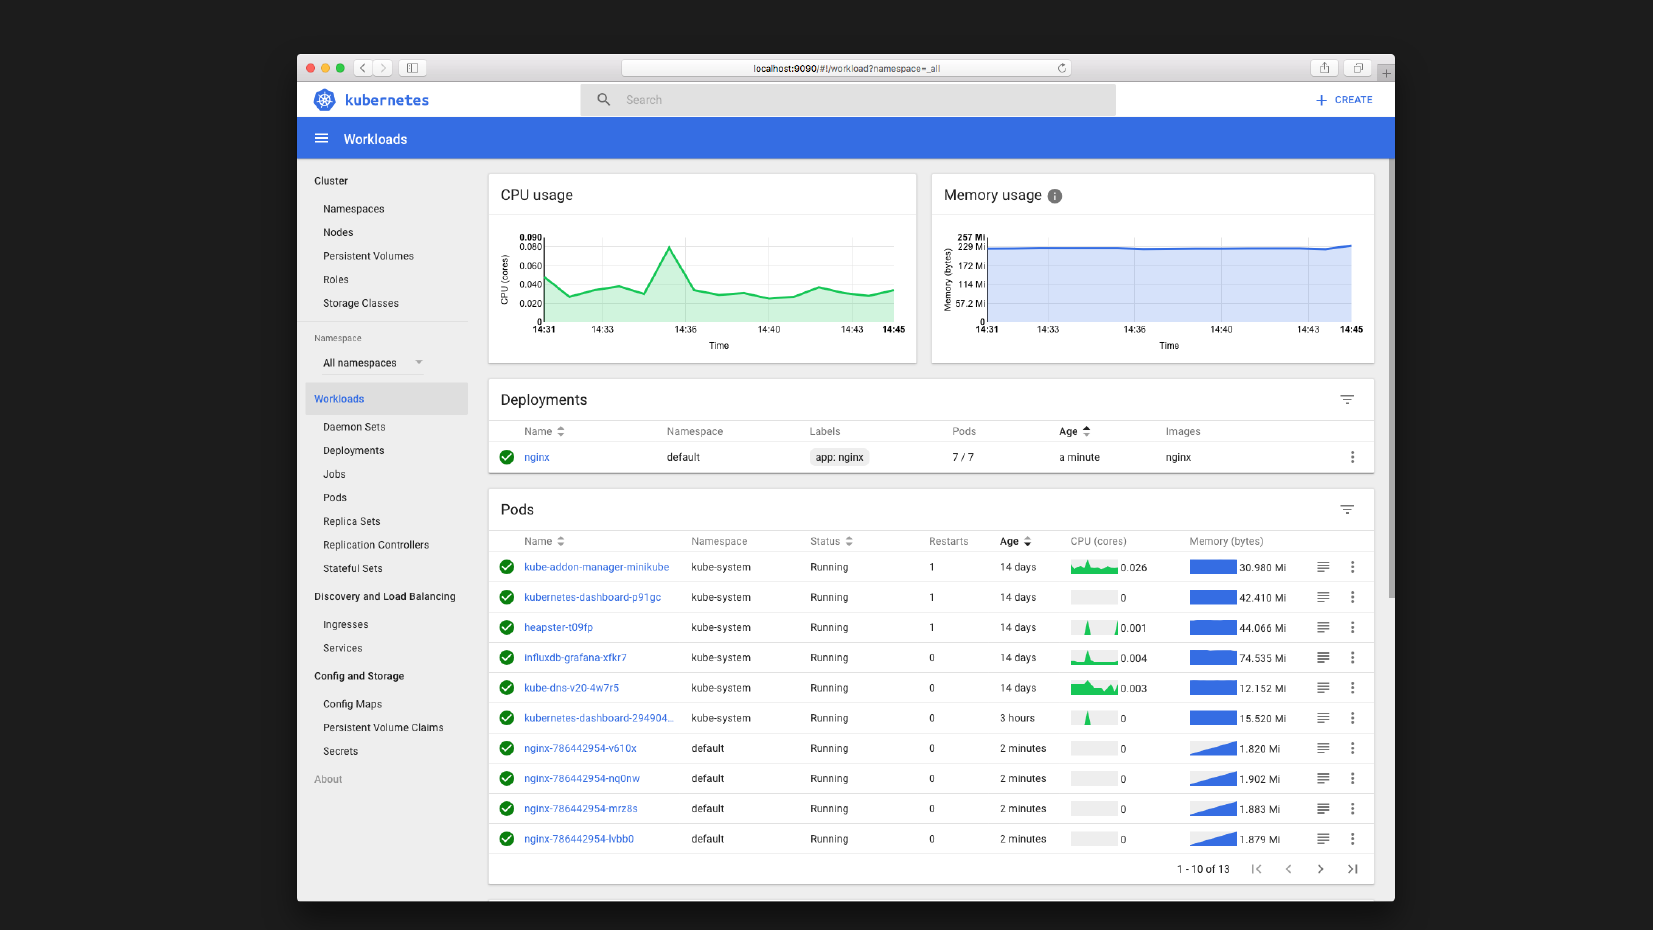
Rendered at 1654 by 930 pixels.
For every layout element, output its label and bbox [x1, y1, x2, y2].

picture [255, 30, 1436, 930]
